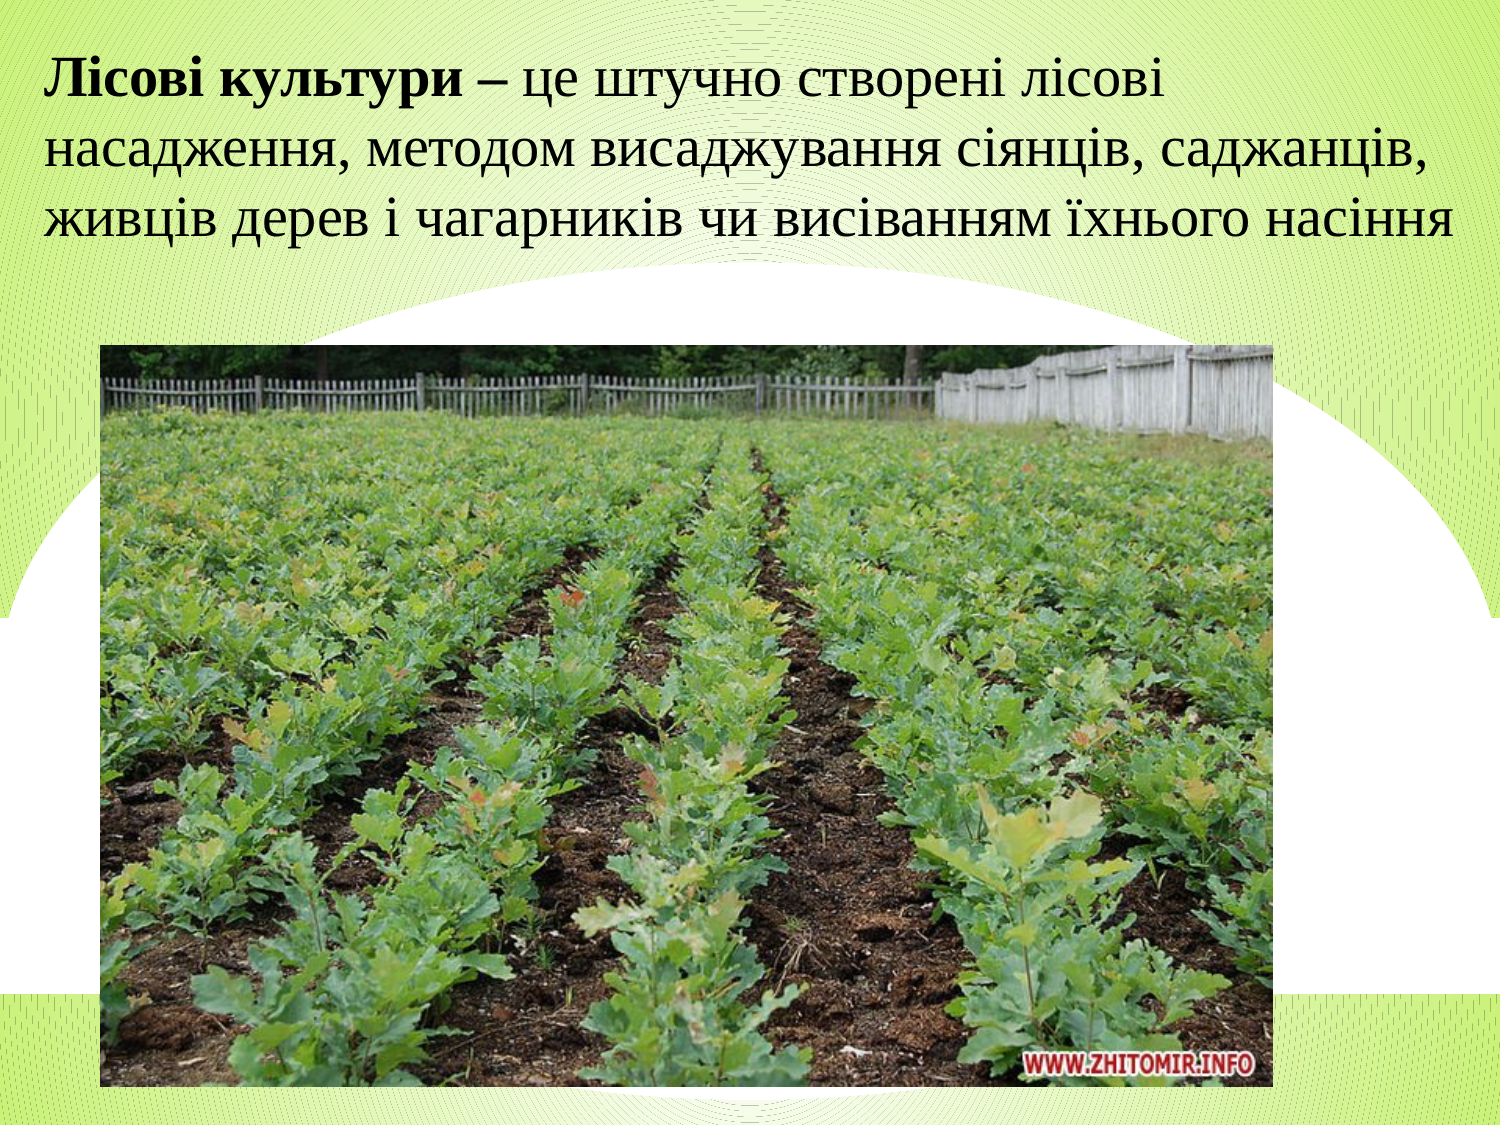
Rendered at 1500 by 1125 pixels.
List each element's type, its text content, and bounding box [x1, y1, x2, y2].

picture [100, 345, 1273, 1087]
title Лісові культури – це штучно створені лісові насадження, методом висаджування сіянців, саджанців, живців дерев і чагарників чи висіванням їхнього насіння [29, 30, 1500, 220]
